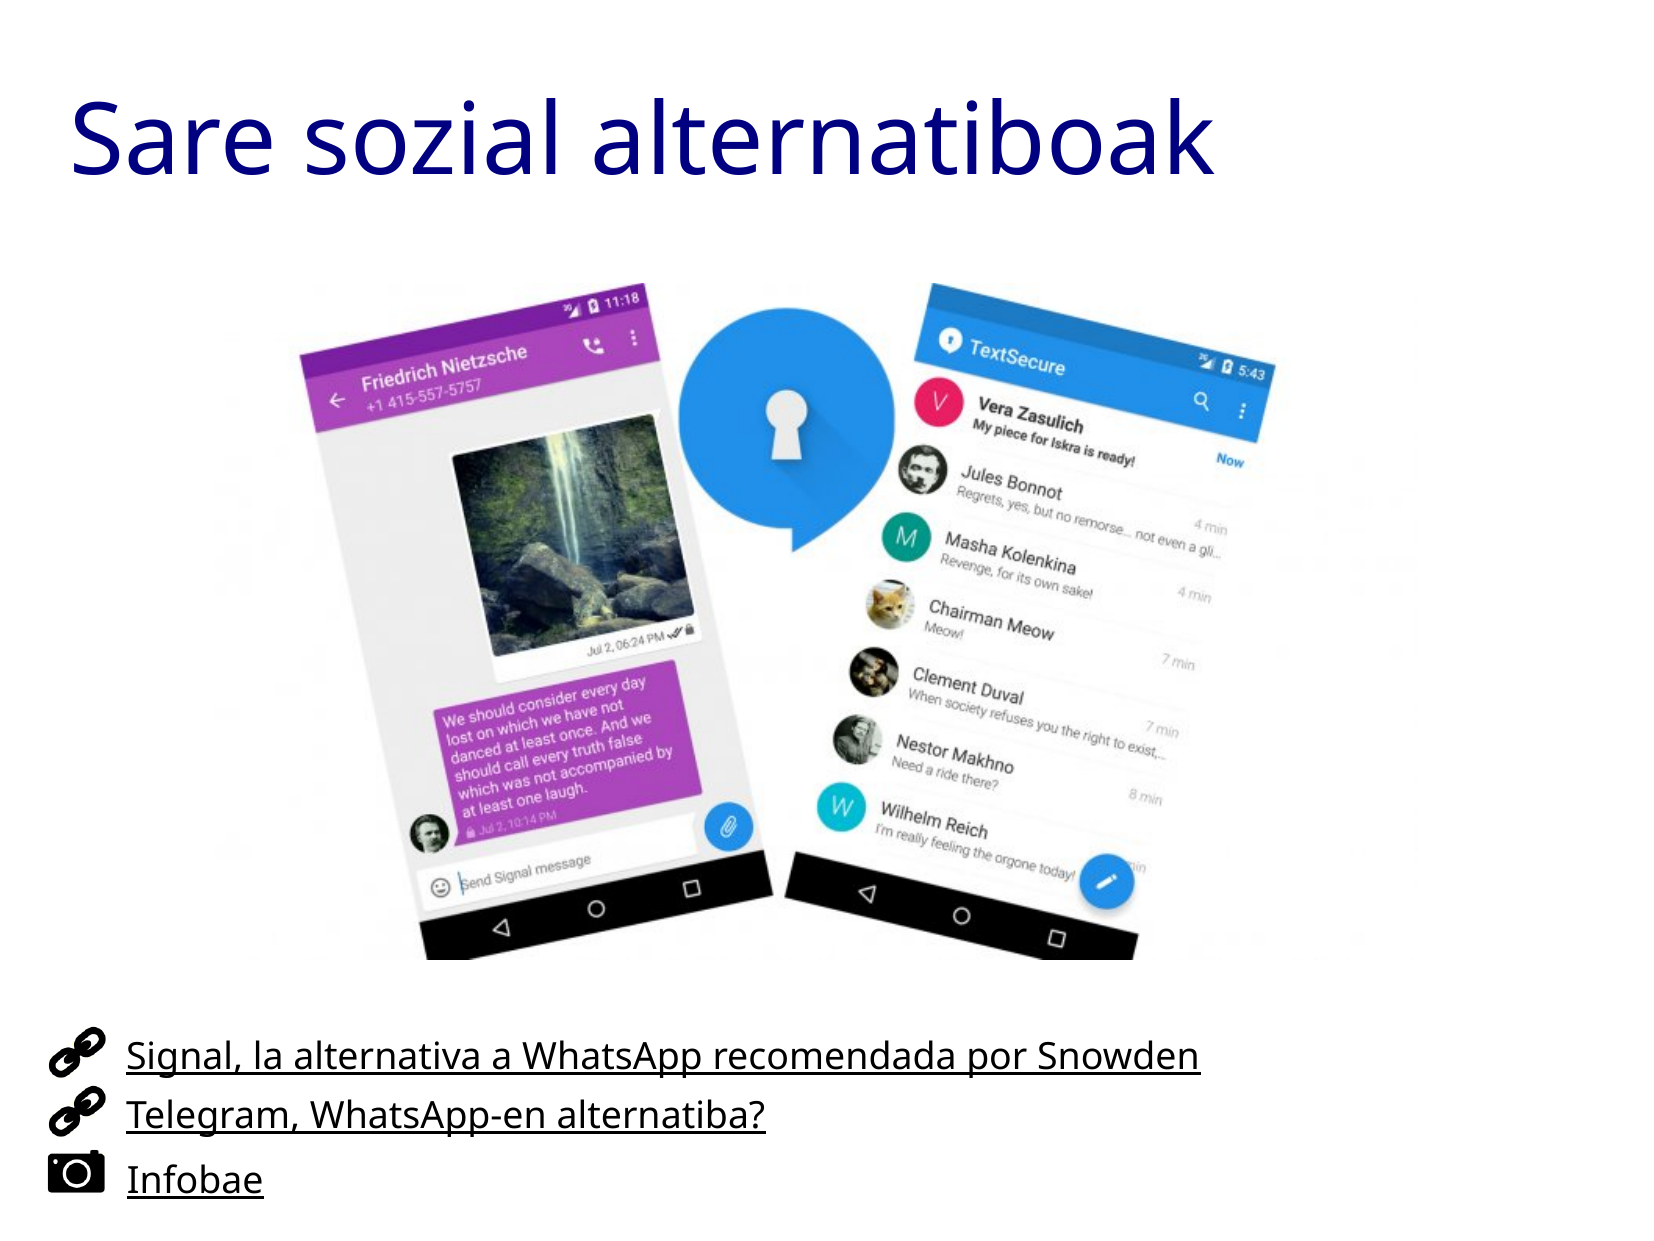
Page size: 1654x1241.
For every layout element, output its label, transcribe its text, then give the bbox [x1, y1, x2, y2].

picture [47, 1025, 107, 1079]
text_box Signal, la alternativa a WhatsApp recomendada por Snowden [111, 1021, 1172, 1079]
picture [214, 283, 1418, 960]
text_box Infobae [112, 1145, 273, 1203]
picture [47, 1084, 107, 1138]
text_box Telegram, WhatsApp-en alternatiba? [111, 1080, 758, 1138]
text_box Sare sozial alternatiboak [55, 59, 1448, 193]
picture [46, 1148, 106, 1194]
